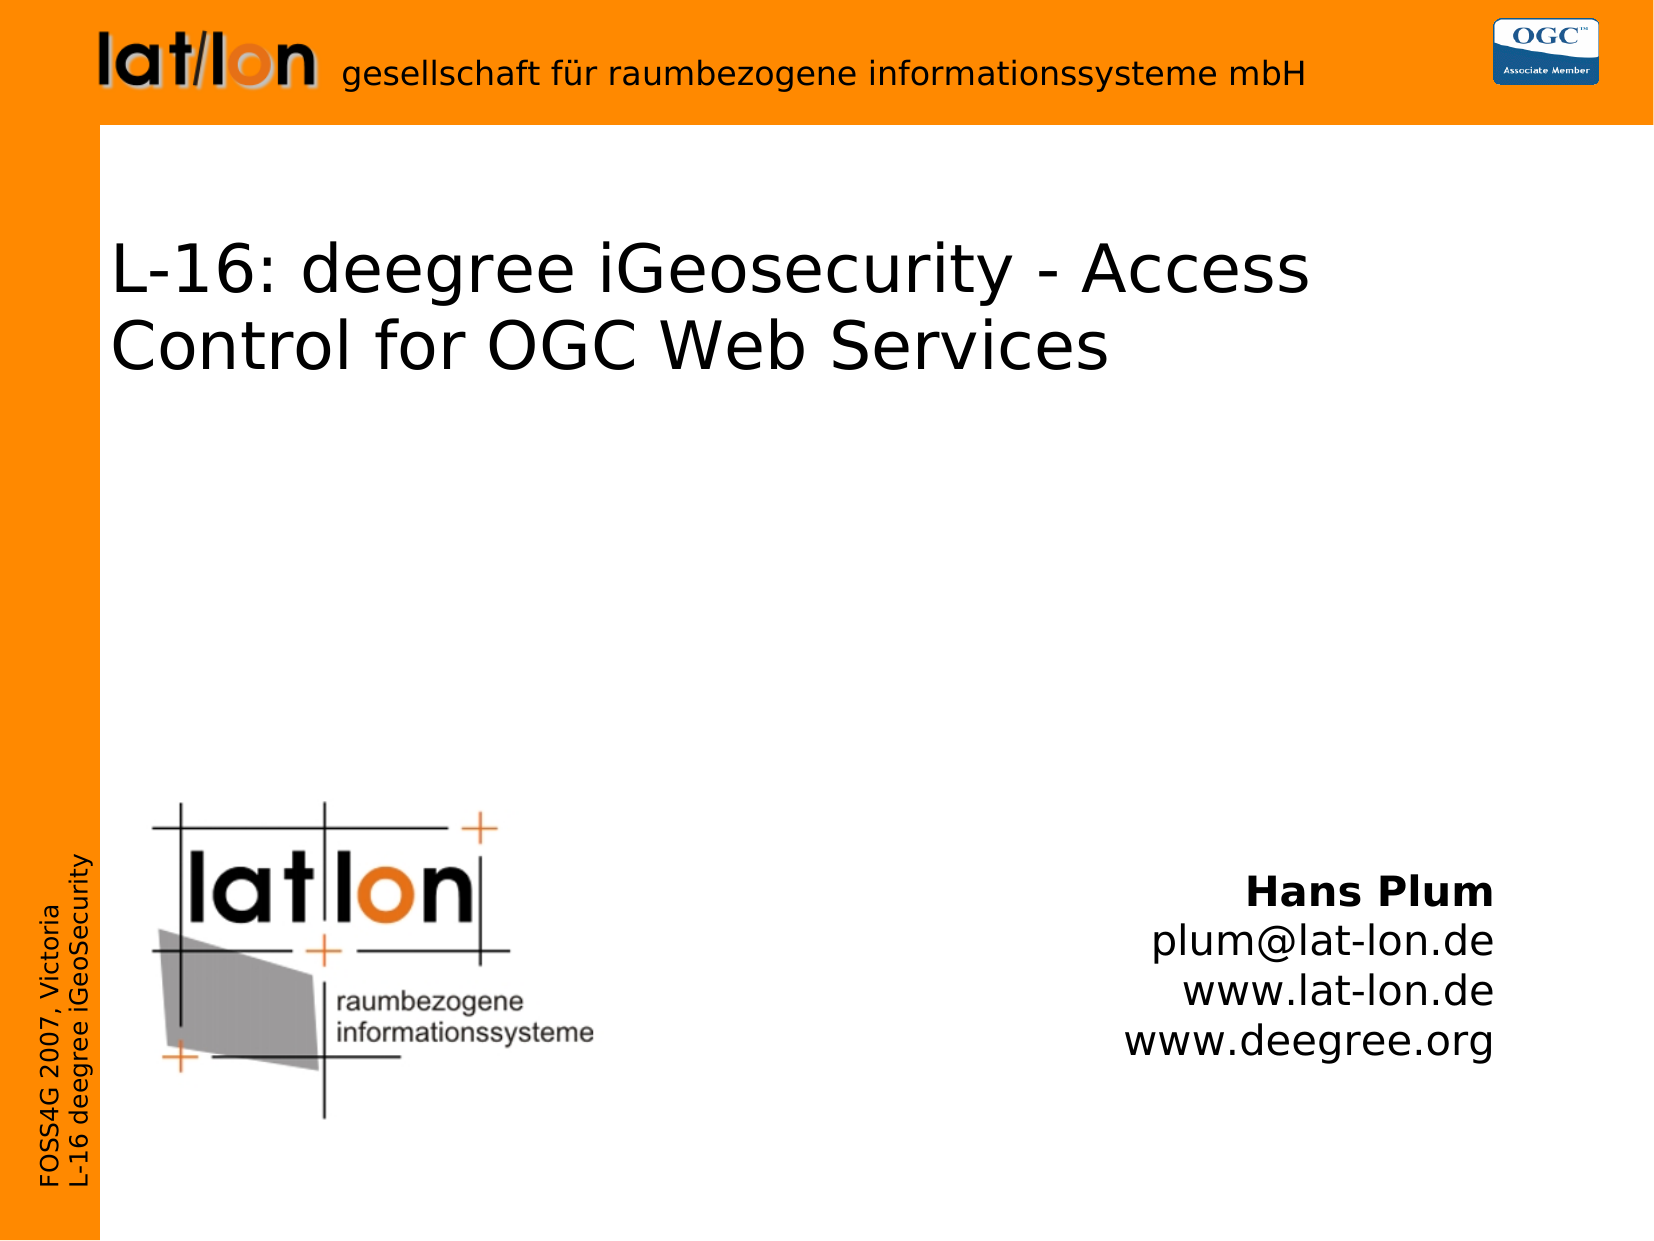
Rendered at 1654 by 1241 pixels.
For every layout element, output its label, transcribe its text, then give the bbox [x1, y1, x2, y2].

picture [87, 23, 324, 97]
picture [1493, 18, 1599, 85]
text_box L-16: deegree iGeosecurity - Access Control for OGC Web Services [110, 230, 1521, 469]
picture [133, 788, 608, 1129]
text_box Hans Plum plum@lat-lon.de www.lat-lon.de www.deegree.org [717, 868, 1496, 1065]
